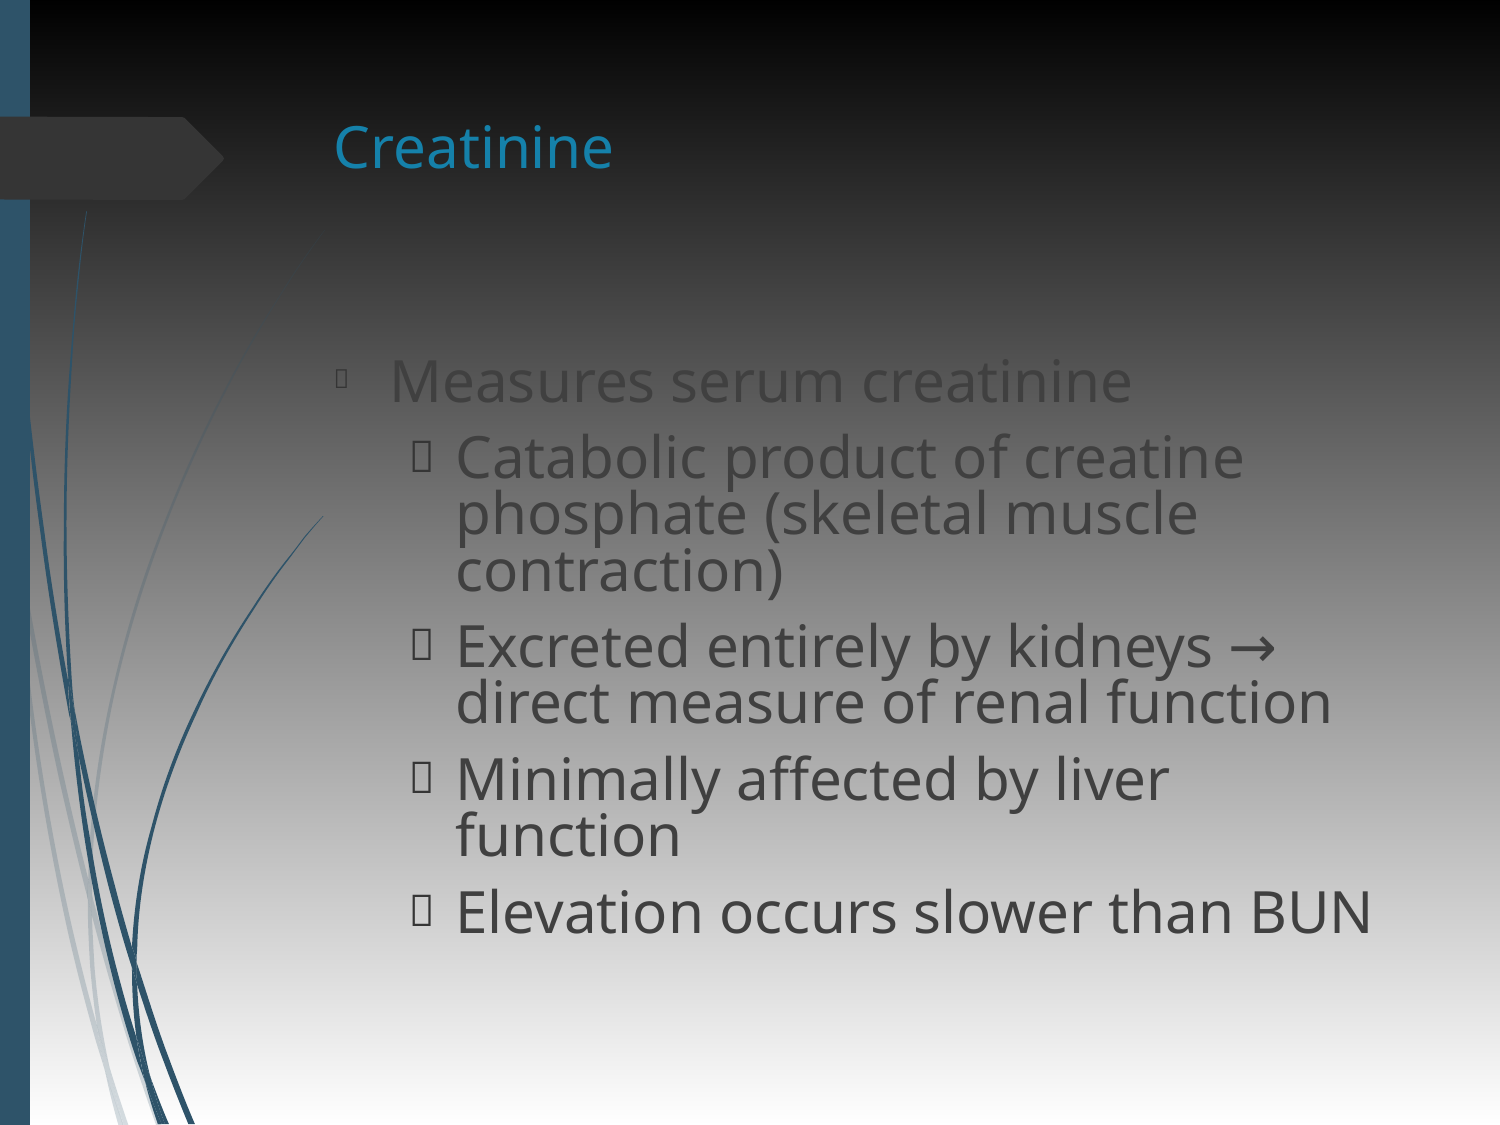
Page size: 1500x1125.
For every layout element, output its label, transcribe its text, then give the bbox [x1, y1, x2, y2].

title Creatinine [319, 102, 1400, 313]
list Measures serum creatinine Catabolic product of creatine phosphate (skeletal muscle contraction) Excreted entirely by kidneys → direct measure of renal function Minimally affected by liver function Elevation occurs slower than BUN [318, 350, 1400, 970]
